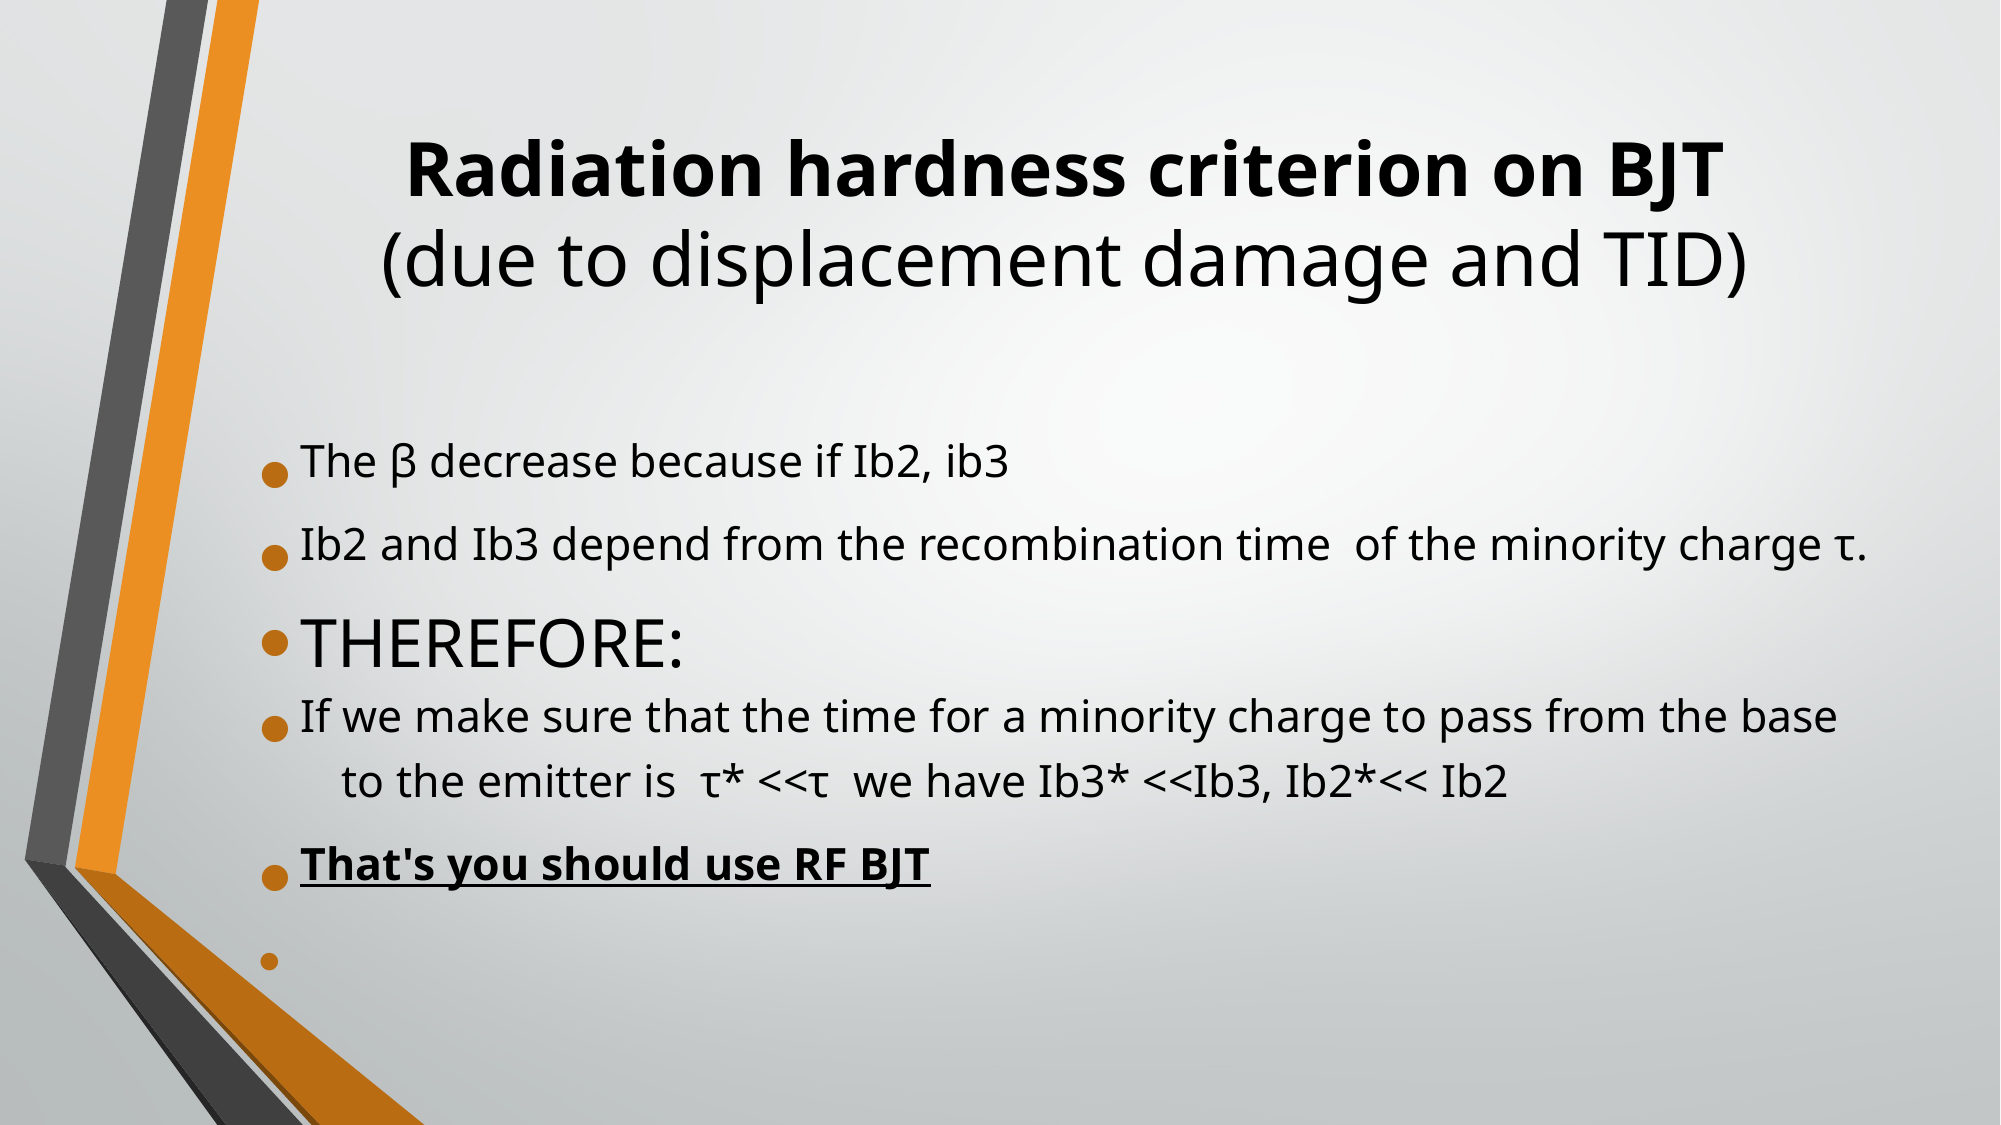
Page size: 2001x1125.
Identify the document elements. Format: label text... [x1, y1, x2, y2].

list The β decrease because if Ib2, ib3 Ib2 and Ib3 depend from the recombination time of the minority charge τ. THEREFORE: If we make sure that the time for a minority charge to pass from the base to the emitter is τ* <<τ we have Ib3* <<Ib3, Ib2*<< Ib2 That's you should use RF BJT [243, 437, 1887, 950]
title Radiation hardness criterion on BJT (due to displacement damage and TID) [243, 112, 1887, 400]
